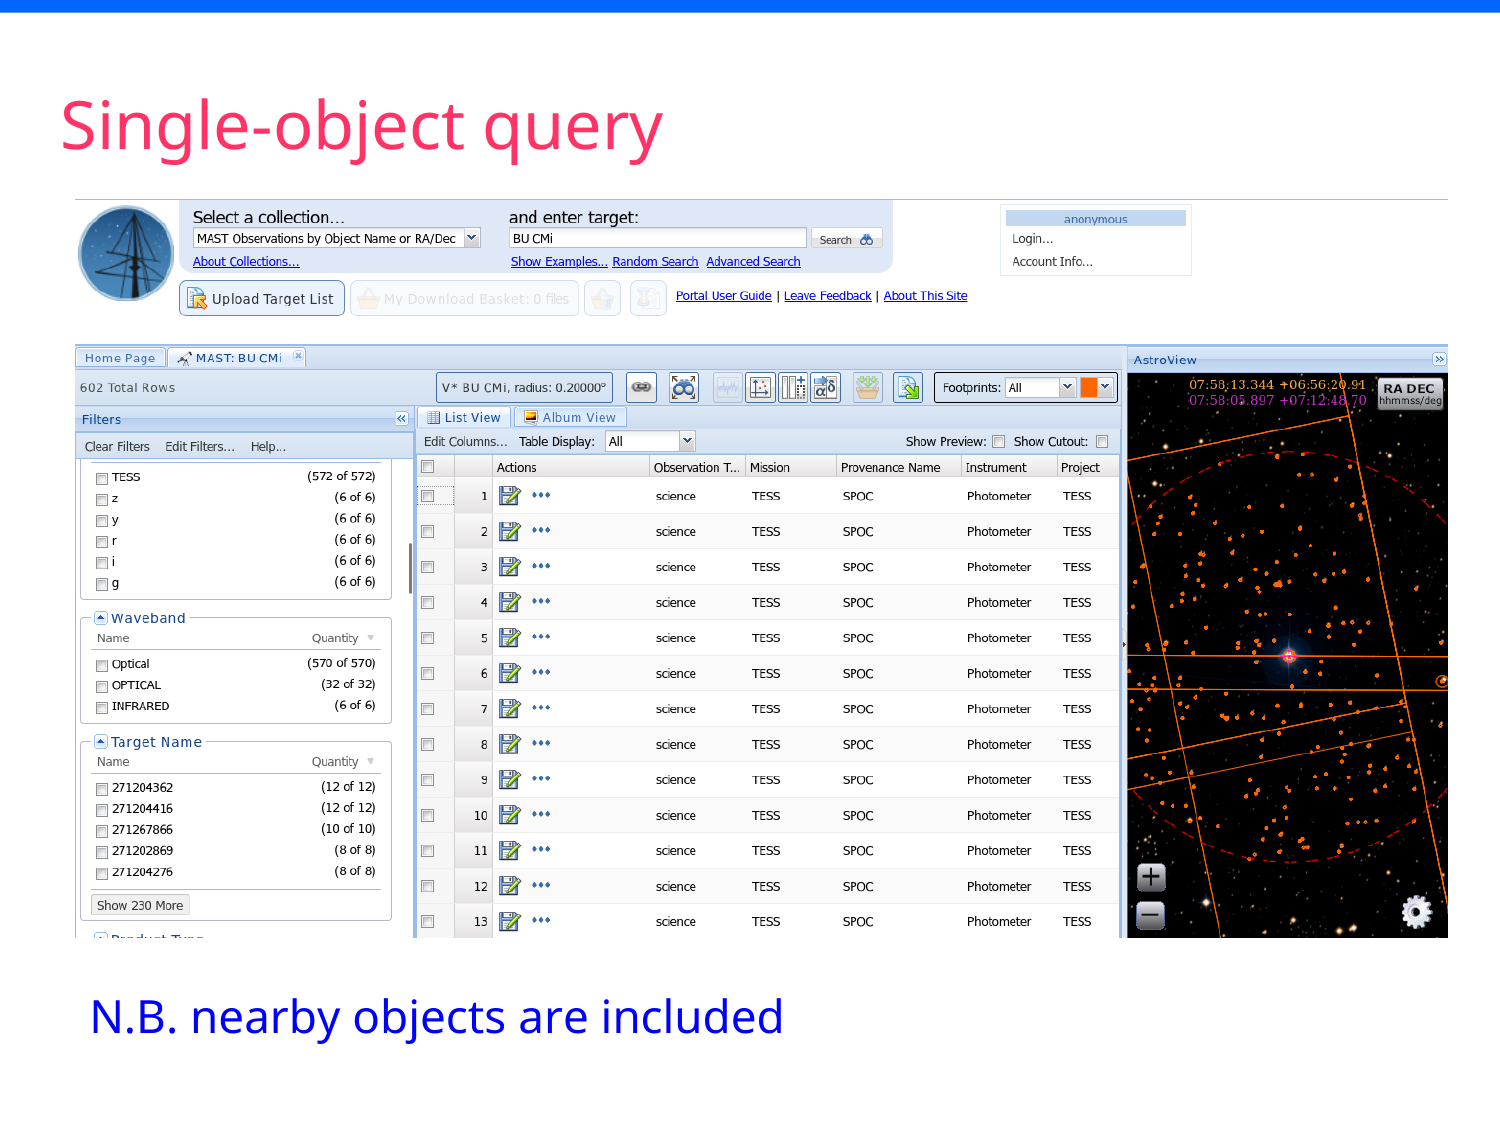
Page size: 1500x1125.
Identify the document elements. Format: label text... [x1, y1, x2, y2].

picture [75, 199, 1448, 938]
text_box Single-object query [45, 75, 901, 188]
text_box N.B. nearby objects are included [74, 980, 938, 1105]
